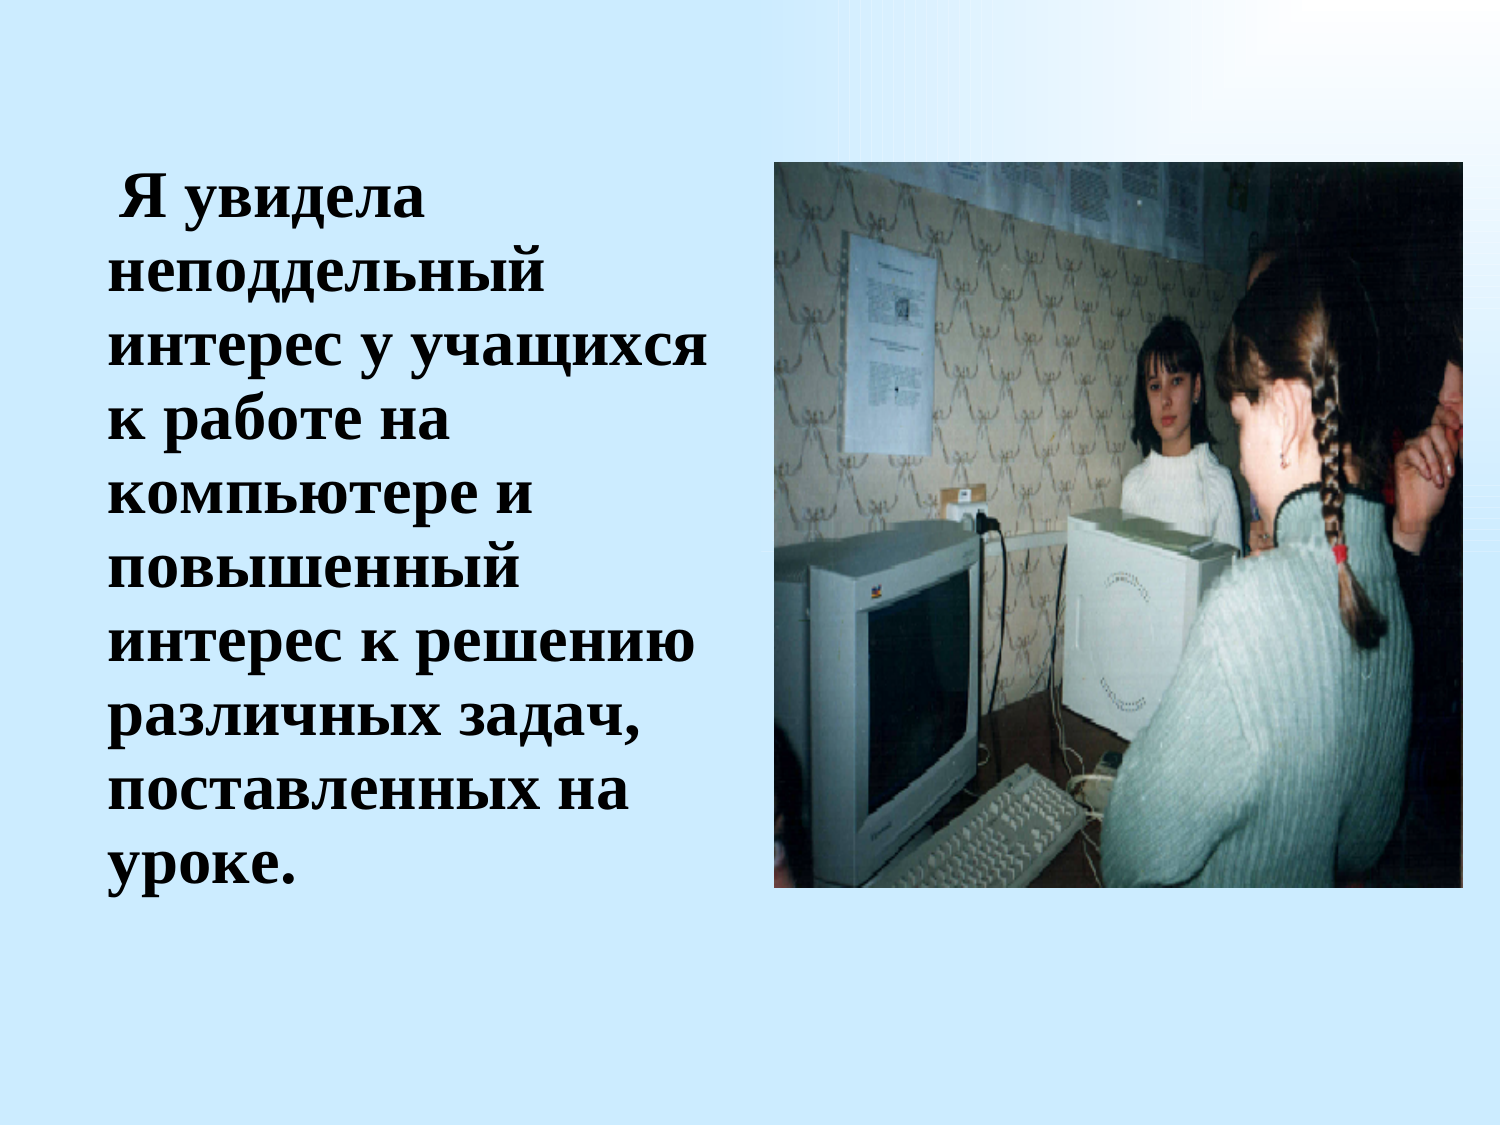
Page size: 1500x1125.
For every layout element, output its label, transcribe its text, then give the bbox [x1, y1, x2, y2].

chart [774, 162, 1463, 888]
list Я увидела неподдельный интерес у учащихся к работе на компьютере и повышенный интерес к решению различных задач, поставленных на уроке. [37, 149, 763, 1125]
